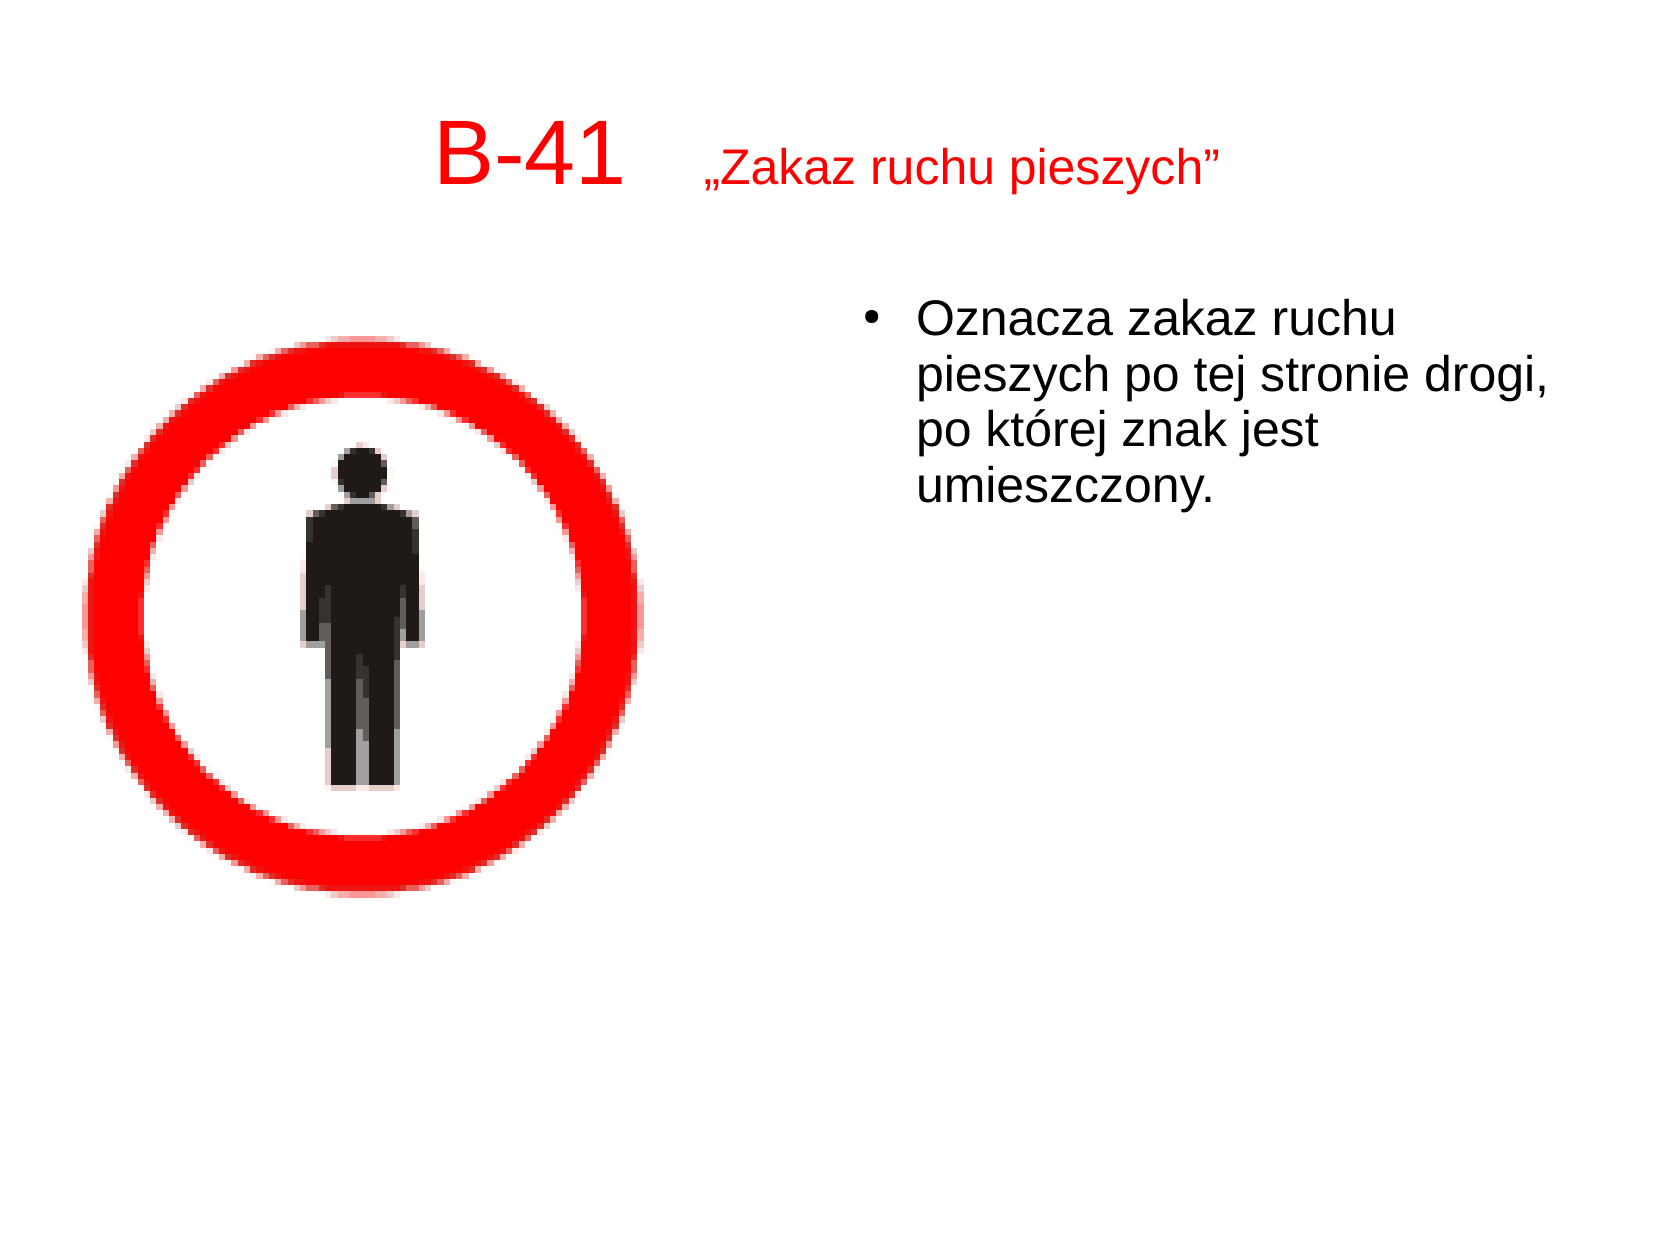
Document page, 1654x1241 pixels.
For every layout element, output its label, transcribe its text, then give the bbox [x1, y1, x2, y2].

list Oznacza zakaz ruchu pieszych po tej stronie drogi, po której znak jest umieszczony. [845, 290, 1572, 1094]
title B-41 „Zakaz ruchu pieszych” [82, 56, 1571, 250]
picture [82, 336, 644, 898]
